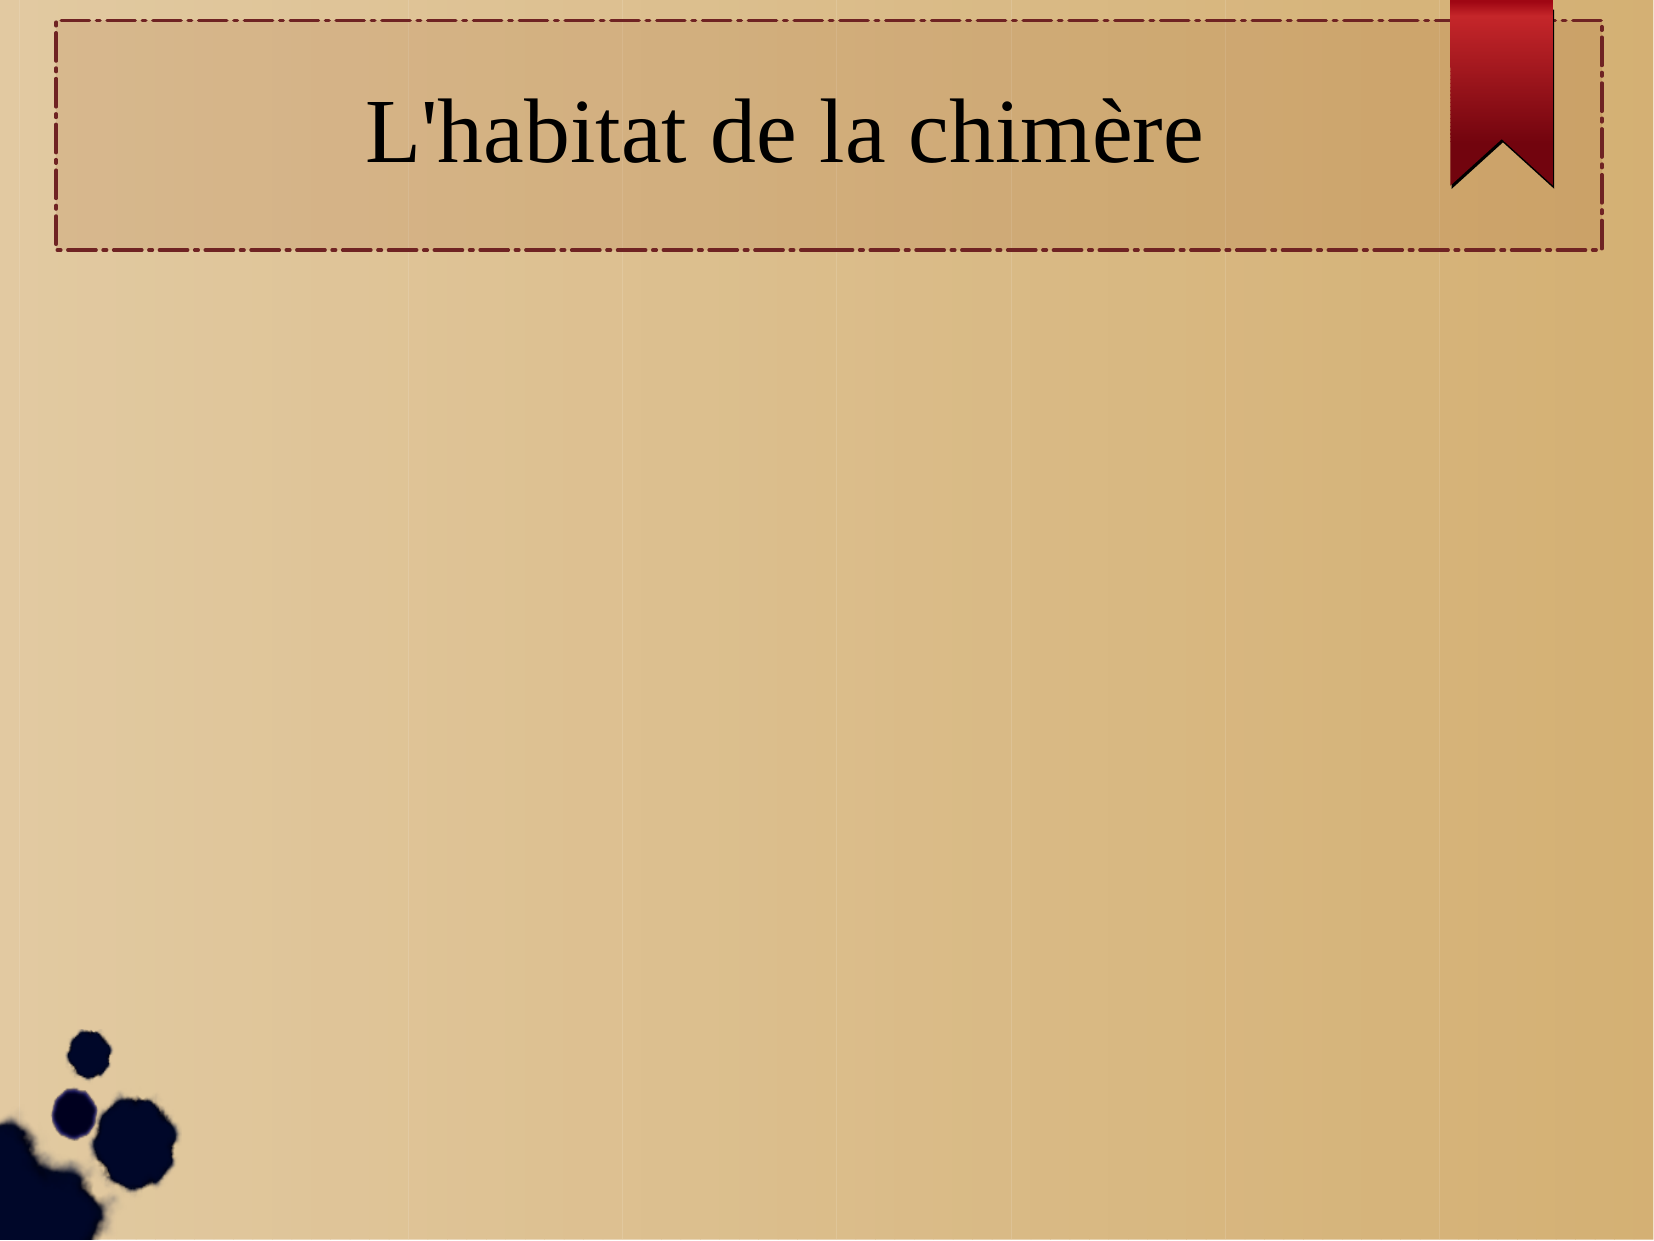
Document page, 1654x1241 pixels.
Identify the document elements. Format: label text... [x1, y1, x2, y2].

title L'habitat de la chimère [318, 70, 1252, 193]
